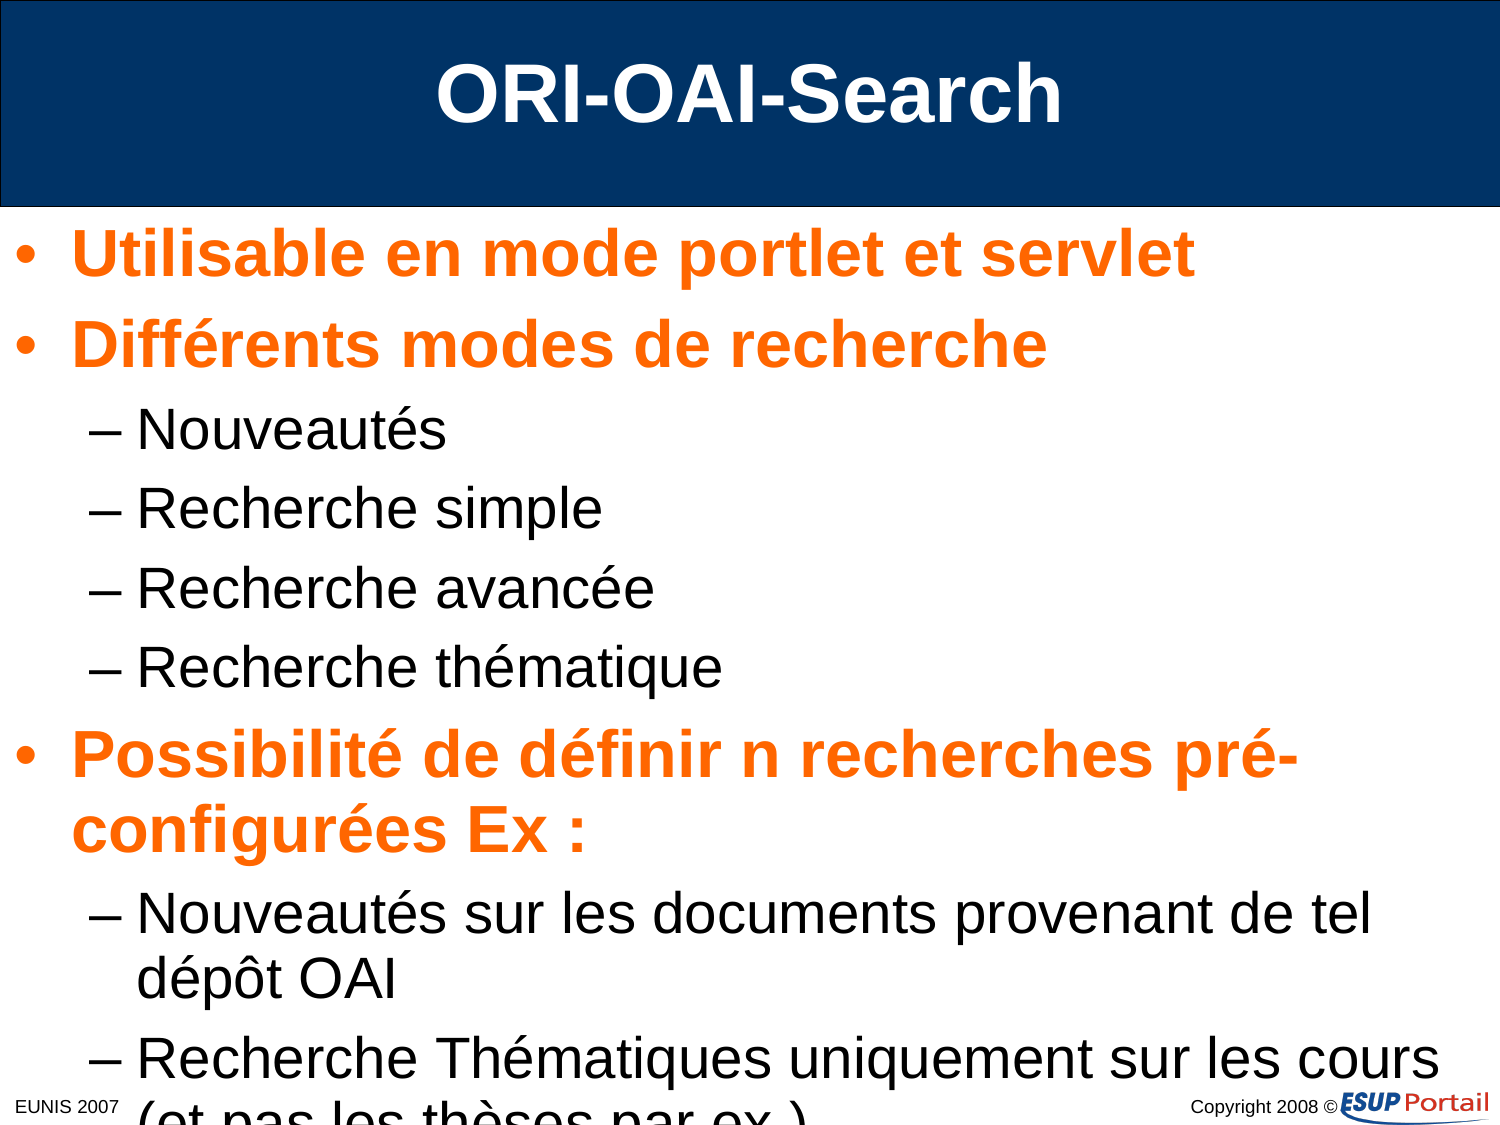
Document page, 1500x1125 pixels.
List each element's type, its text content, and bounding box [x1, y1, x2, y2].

title ORI-OAI-Search [0, 0, 1500, 202]
picture [1340, 1092, 1489, 1125]
list Utilisable en mode portlet et servlet Différents modes de recherche Nouveautés Recherche simple Recherche avancée Recherche thématique Possibilité de définir n recherches pré-configurées Ex : Nouveautés sur les documents provenant de tel dépôt OAI Recherche Thématiques uniquement sur les cours (et pas les thèses par ex.) En mode portlet Ces recherches pré-configurées sont rendus visibles ou pas en fonction de son groupe d'appartenance [0, 208, 1500, 1063]
